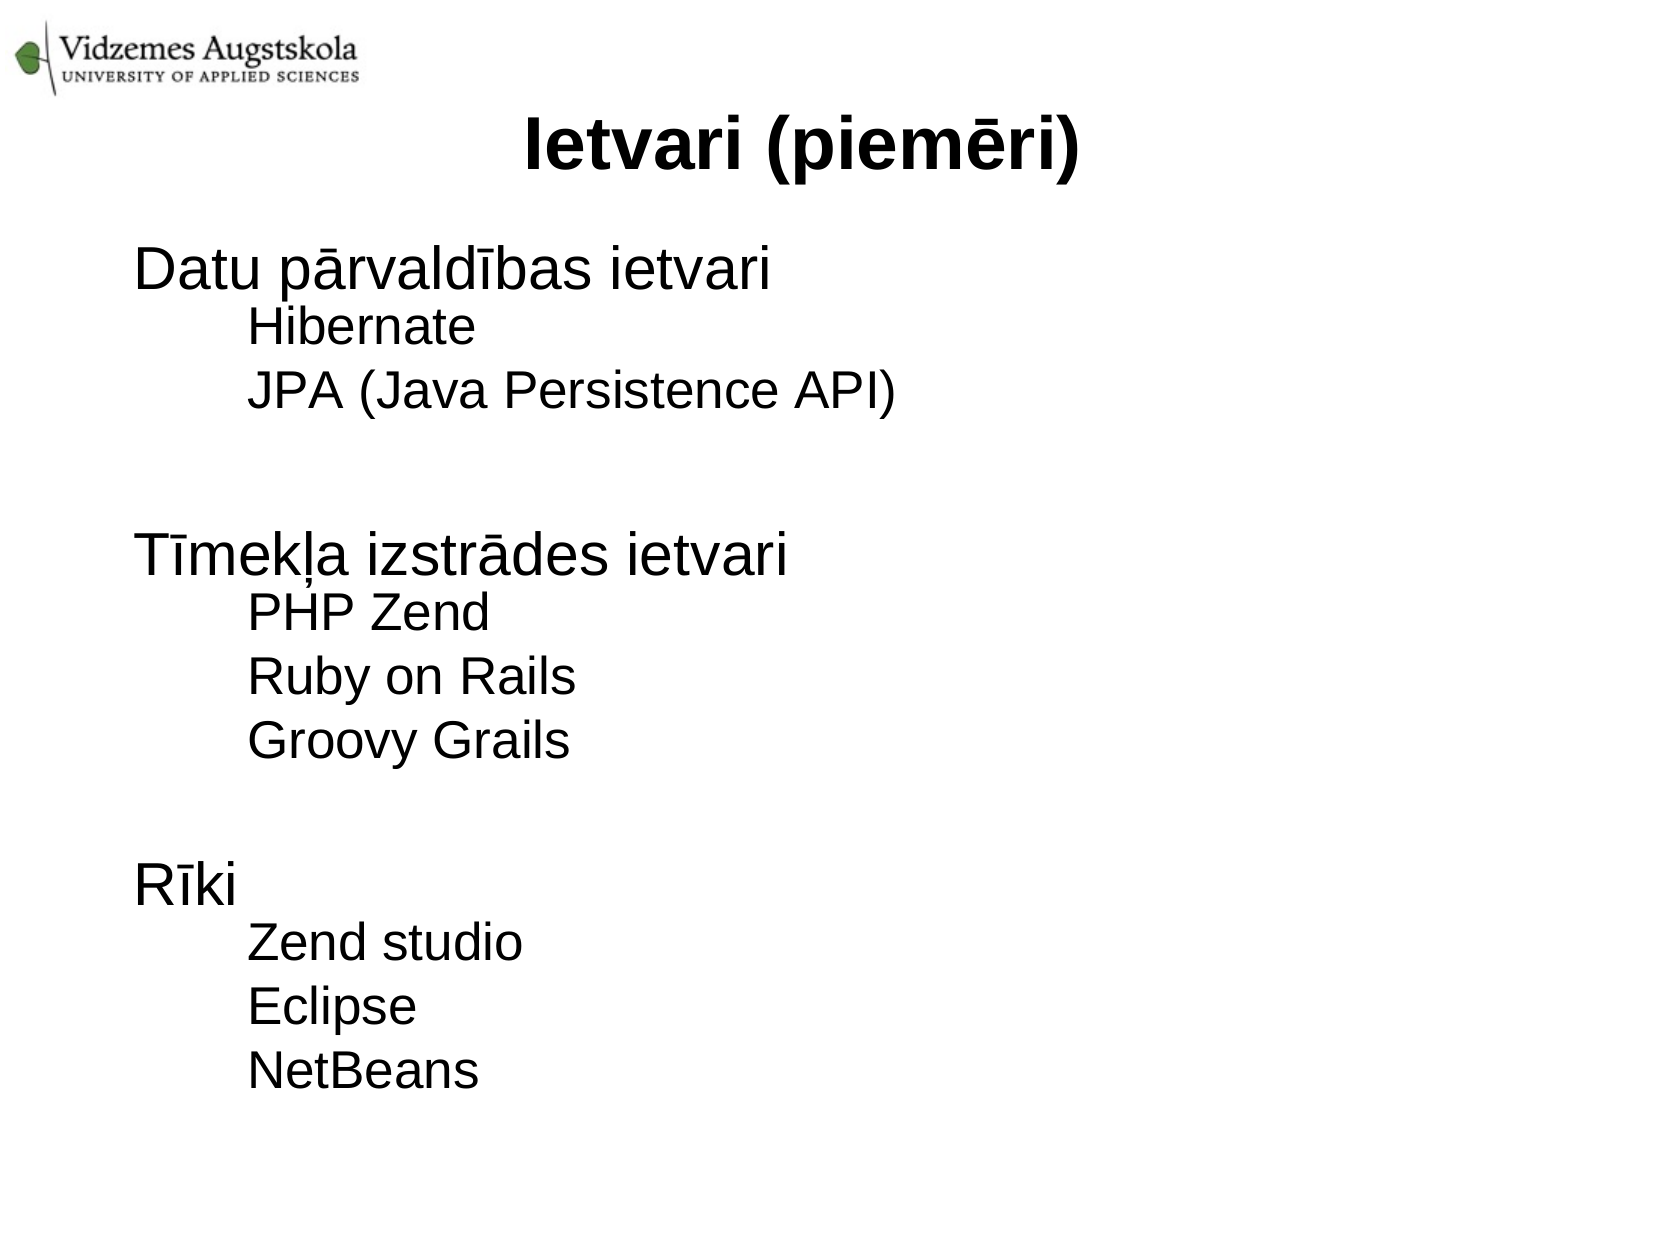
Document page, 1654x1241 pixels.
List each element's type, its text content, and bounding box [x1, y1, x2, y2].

picture [5, 2, 368, 113]
title Ietvari (piemēri) [94, 103, 1512, 188]
list Datu pārvaldības ietvari Hibernate JPA (Java Persistence API) Tīmekļa izstrādes ietvari PHP Zend Ruby on Rails Groovy Grails Rīki Zend studio Eclipse NetBeans [82, 236, 1569, 1107]
